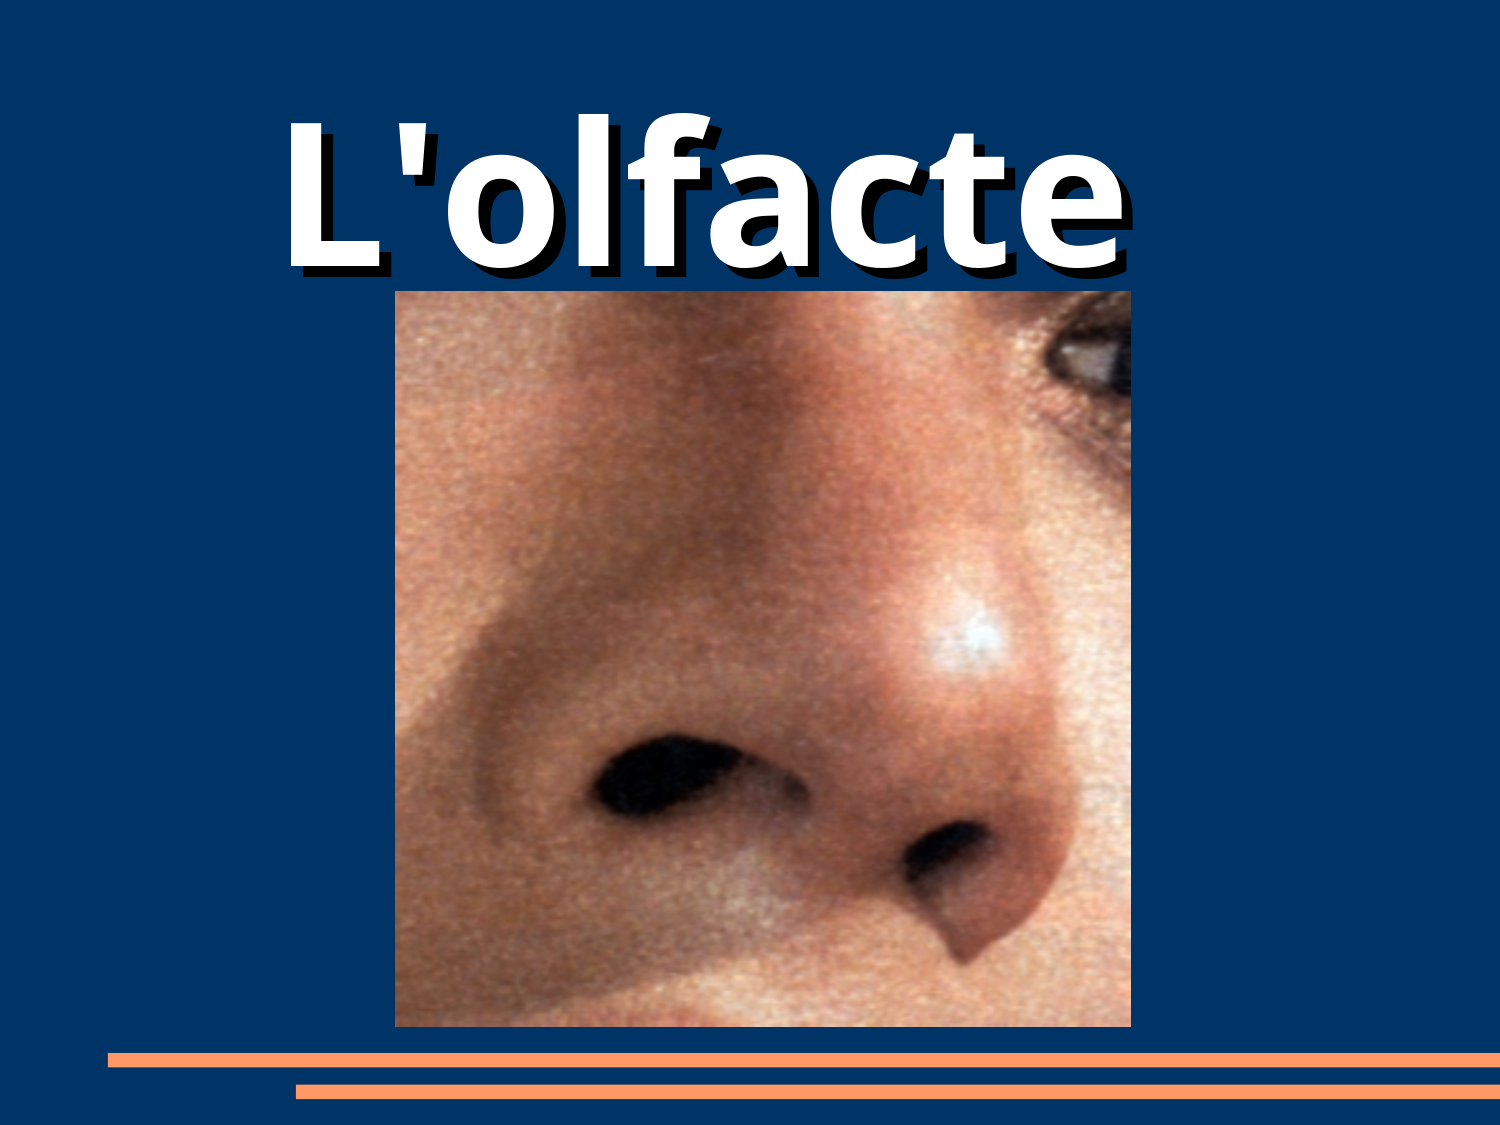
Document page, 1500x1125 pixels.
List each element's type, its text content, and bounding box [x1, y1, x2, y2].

text_box L'olfacte [258, 58, 1146, 315]
picture [395, 315, 1131, 1027]
